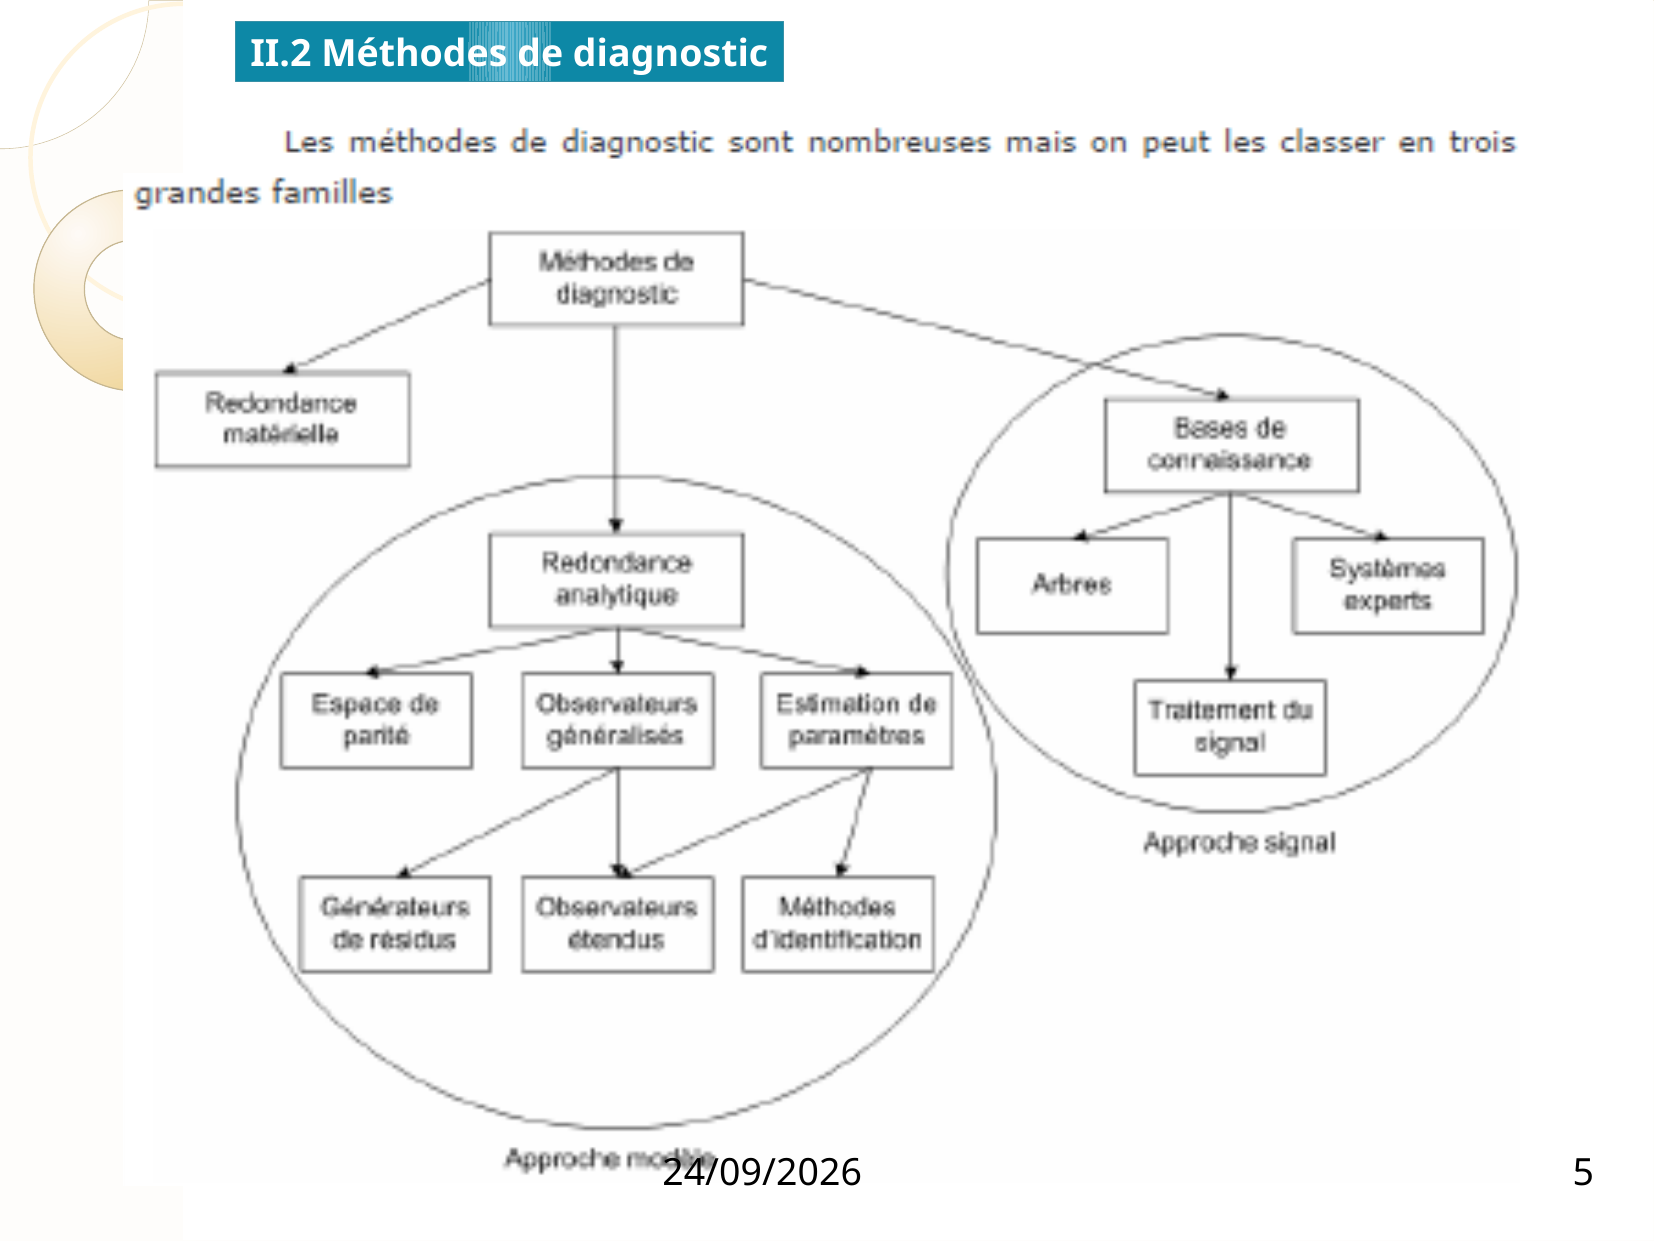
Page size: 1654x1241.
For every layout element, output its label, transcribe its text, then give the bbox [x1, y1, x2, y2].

picture [123, 111, 1556, 1186]
text_box II.2 Méthodes de diagnostic [235, 21, 784, 82]
slide_number <numéro> [1557, 1140, 1641, 1227]
slide_number 02/07/2018 [647, 1140, 1034, 1227]
